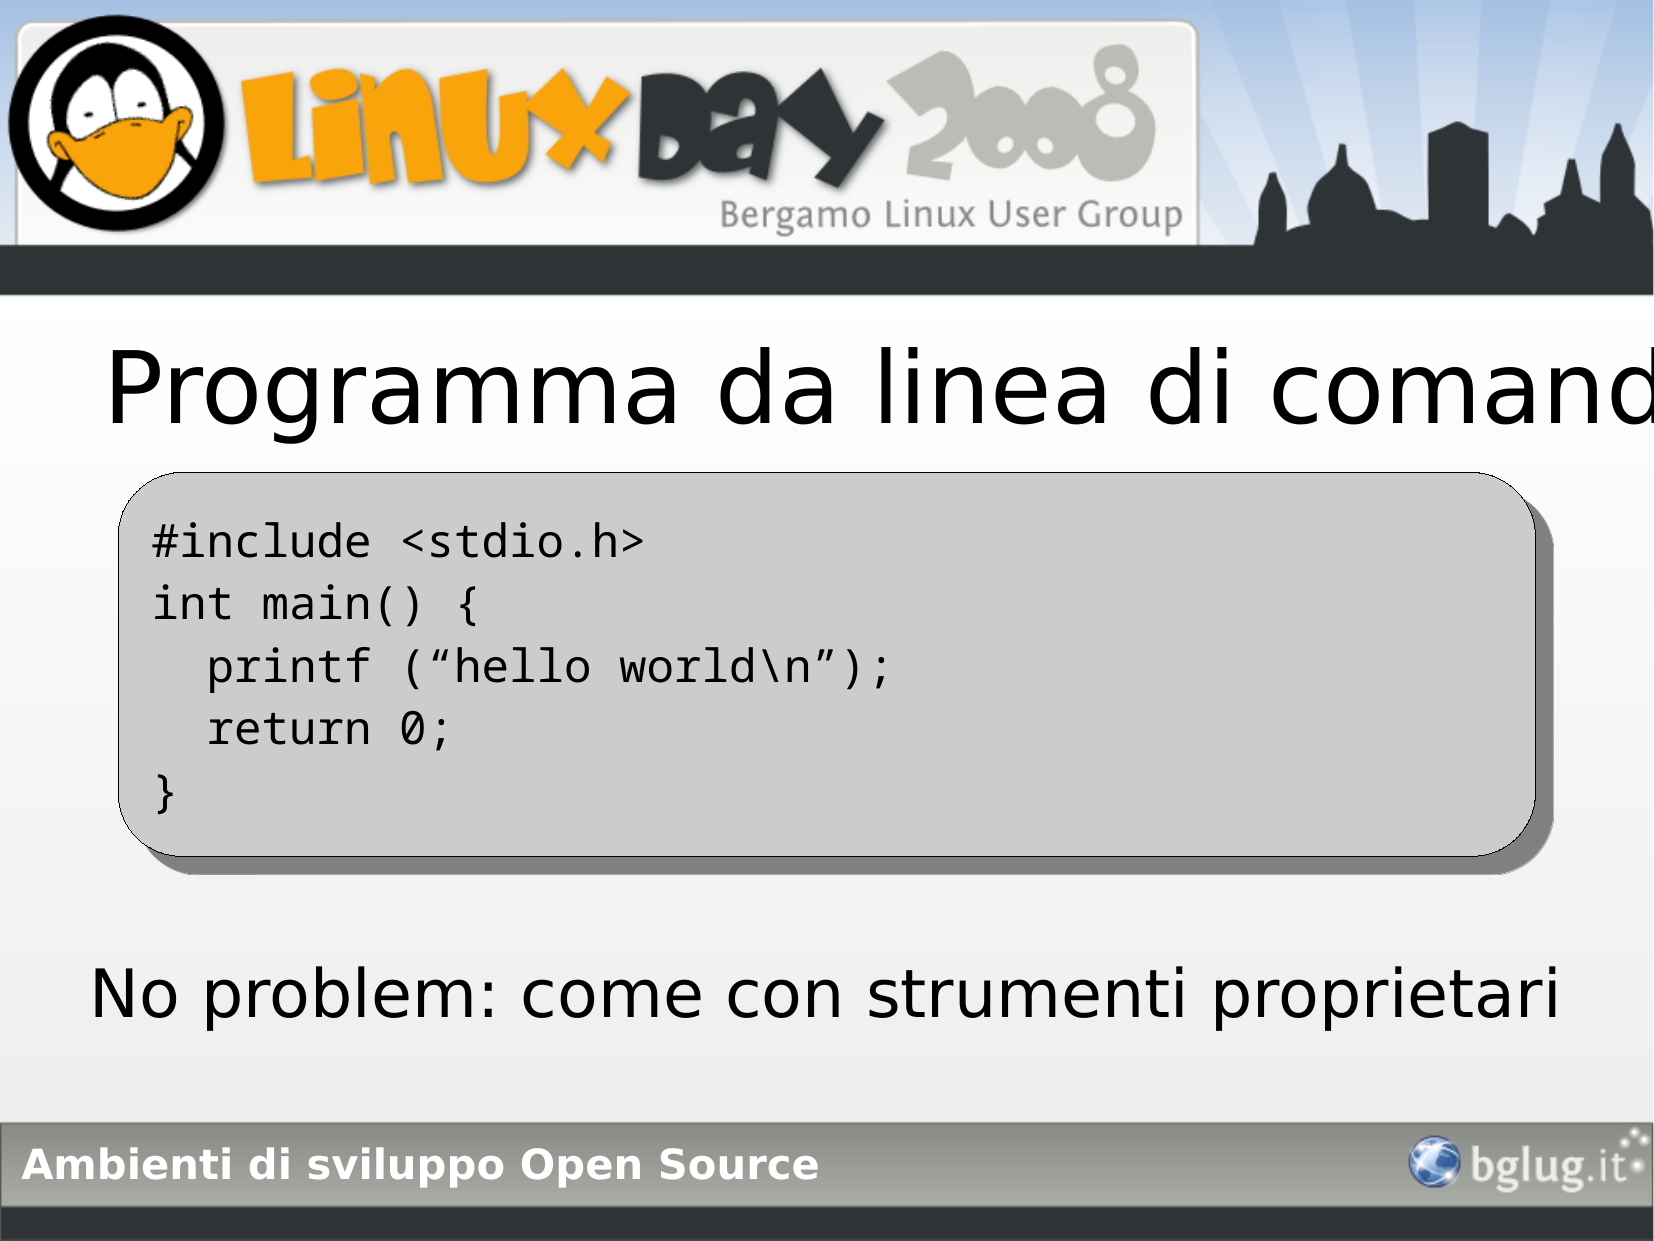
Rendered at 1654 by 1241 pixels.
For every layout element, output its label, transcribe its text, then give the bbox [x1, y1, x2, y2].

picture [1621, 375, 1651, 417]
text_box #include <stdio.h> int main() { printf (“hello world\n”); return 0; } [118, 472, 1536, 857]
text_box No problem: come con strumenti proprietari [59, 909, 1595, 1000]
text_box Ambienti di sviluppo Open Source [6, 1133, 719, 1196]
text_box Programma da linea di comando [89, 323, 1565, 451]
picture [0, 0, 1654, 1241]
